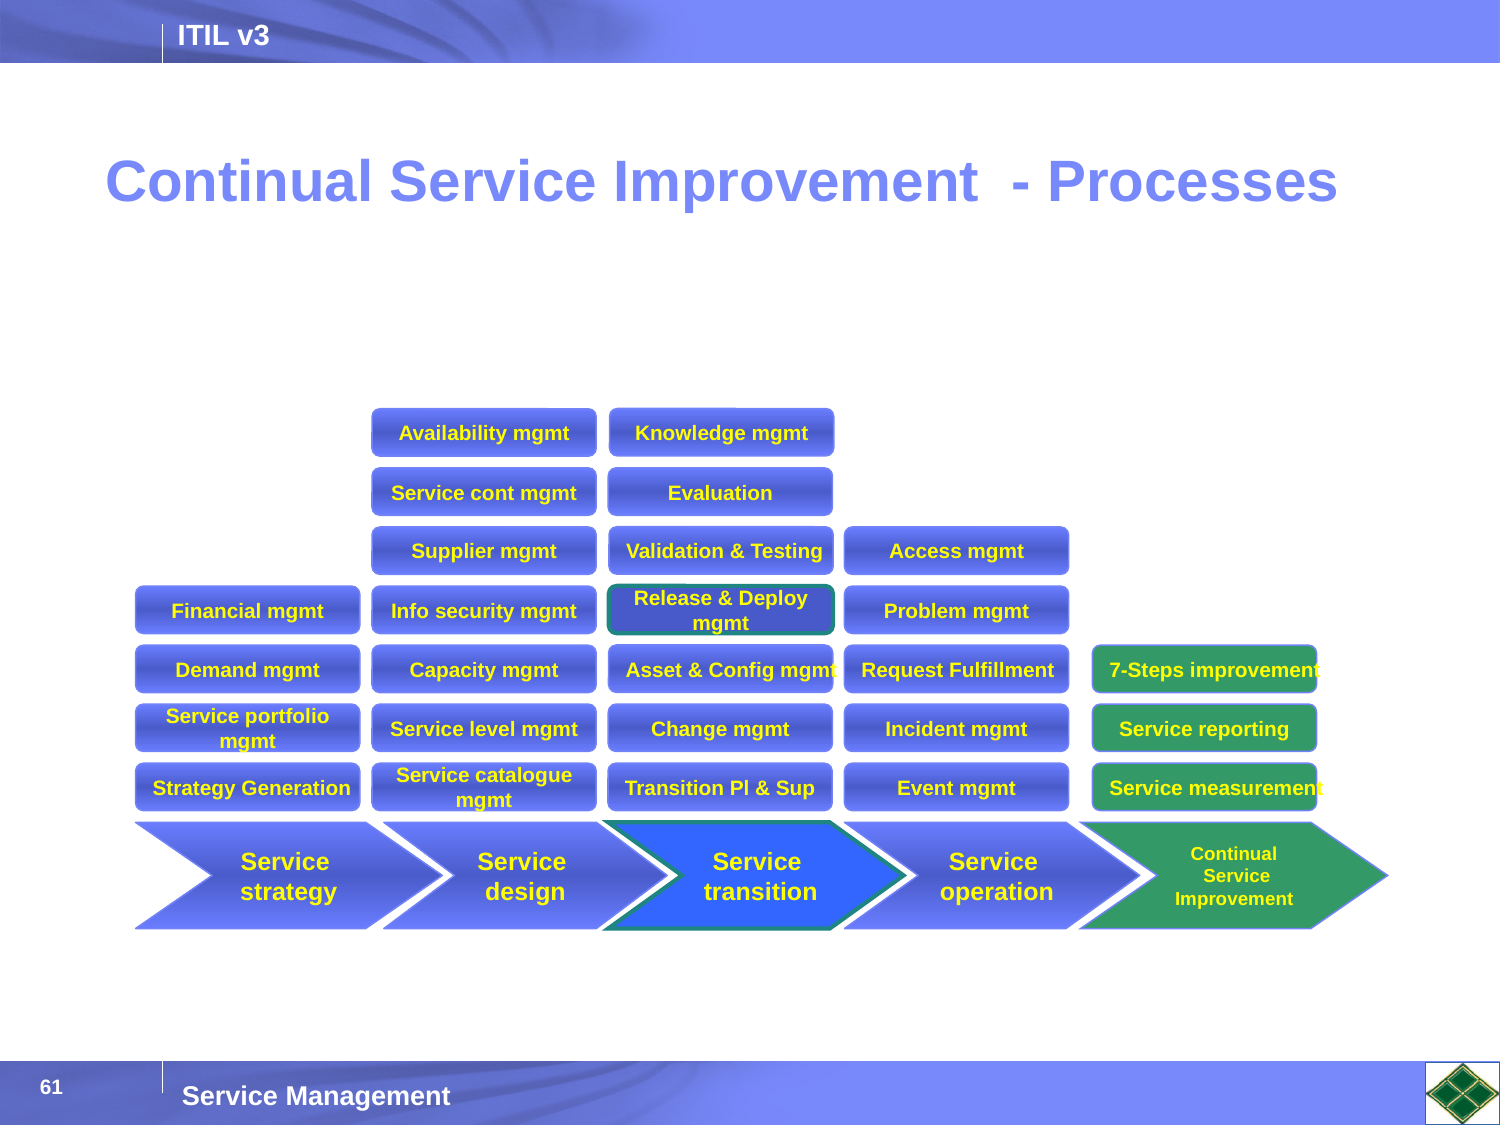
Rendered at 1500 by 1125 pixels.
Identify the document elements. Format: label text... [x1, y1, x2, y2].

text_box Info security mgmt [371, 586, 597, 634]
picture [1426, 1063, 1499, 1124]
text_box Knowledge mgmt [609, 408, 834, 456]
picture [0, 1061, 1500, 1125]
text_box Change mgmt [608, 704, 833, 752]
picture [0, 0, 1500, 63]
text_box Service cont mgmt [371, 467, 597, 516]
text_box Service reporting [1092, 704, 1317, 752]
text_box Service portfolio mgmt [135, 704, 360, 752]
text_box Capacity mgmt [371, 645, 597, 693]
text_box Transition Pl & Sup [607, 763, 833, 811]
text_box 7-Steps improvement [1092, 645, 1317, 693]
text_box Availability mgmt [371, 408, 597, 457]
text_box Continual Service Improvement - Processes [90, 121, 1443, 221]
text_box Validation & Testing [608, 526, 834, 575]
text_box Supplier mgmt [371, 526, 597, 575]
text_box <číslo> [25, 1066, 191, 1119]
text_box Asset & Config mgmt [608, 644, 833, 693]
text_box Request Fulfillment [844, 645, 1069, 693]
text_box Service design [383, 822, 668, 929]
text_box Service transition [608, 822, 904, 929]
text_box Problem mgmt [844, 586, 1069, 634]
text_box Service level mgmt [371, 704, 597, 752]
text_box Service strategy [135, 822, 443, 929]
text_box Service operation [844, 822, 1140, 929]
text_box Access mgmt [844, 526, 1069, 575]
text_box Financial mgmt [135, 586, 360, 634]
text_box Service measurement [1092, 763, 1317, 811]
text_box Demand mgmt [135, 645, 360, 693]
text_box Incident mgmt [844, 704, 1069, 752]
text_box Continual Service Improvement [1080, 822, 1388, 929]
text_box Strategy Generation [135, 763, 360, 811]
text_box Service catalogue mgmt [371, 763, 597, 811]
text_box Event mgmt [844, 763, 1069, 811]
text_box Release & Deploy mgmt [608, 585, 833, 634]
text_box Evaluation [608, 467, 833, 516]
